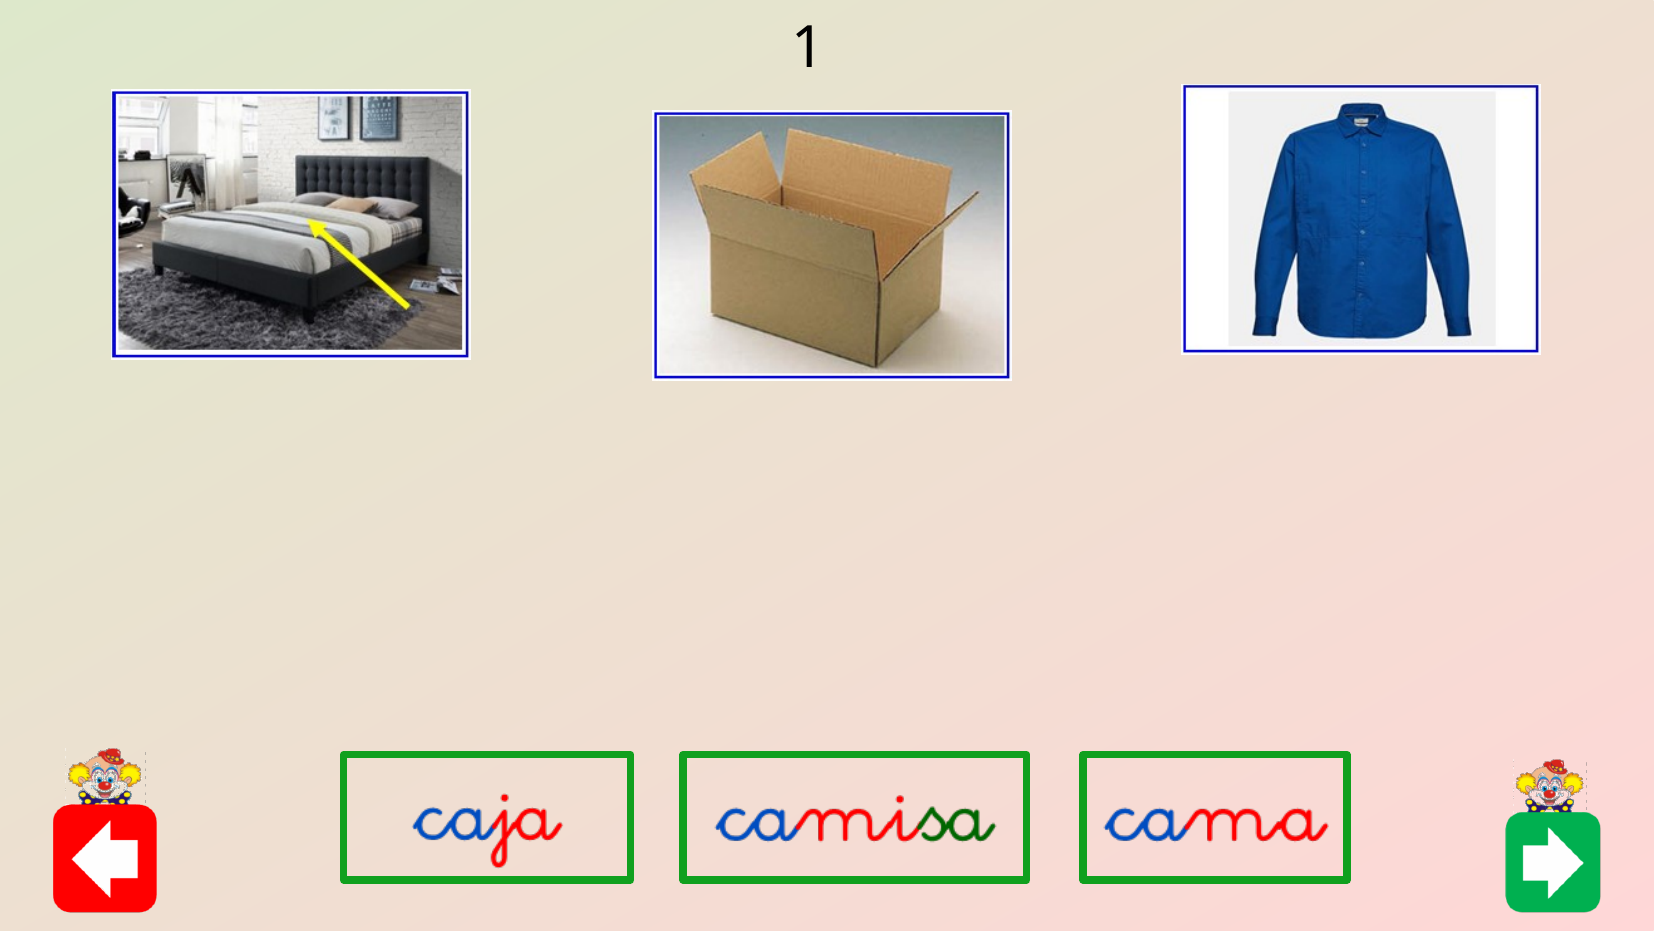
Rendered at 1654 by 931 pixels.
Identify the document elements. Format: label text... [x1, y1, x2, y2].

text_box 1 [776, 4, 878, 68]
picture [347, 758, 627, 877]
picture [1181, 84, 1541, 355]
picture [686, 758, 1024, 877]
picture [111, 89, 471, 360]
picture [52, 747, 157, 913]
picture [1086, 758, 1344, 877]
picture [1505, 758, 1601, 913]
picture [652, 110, 1012, 381]
